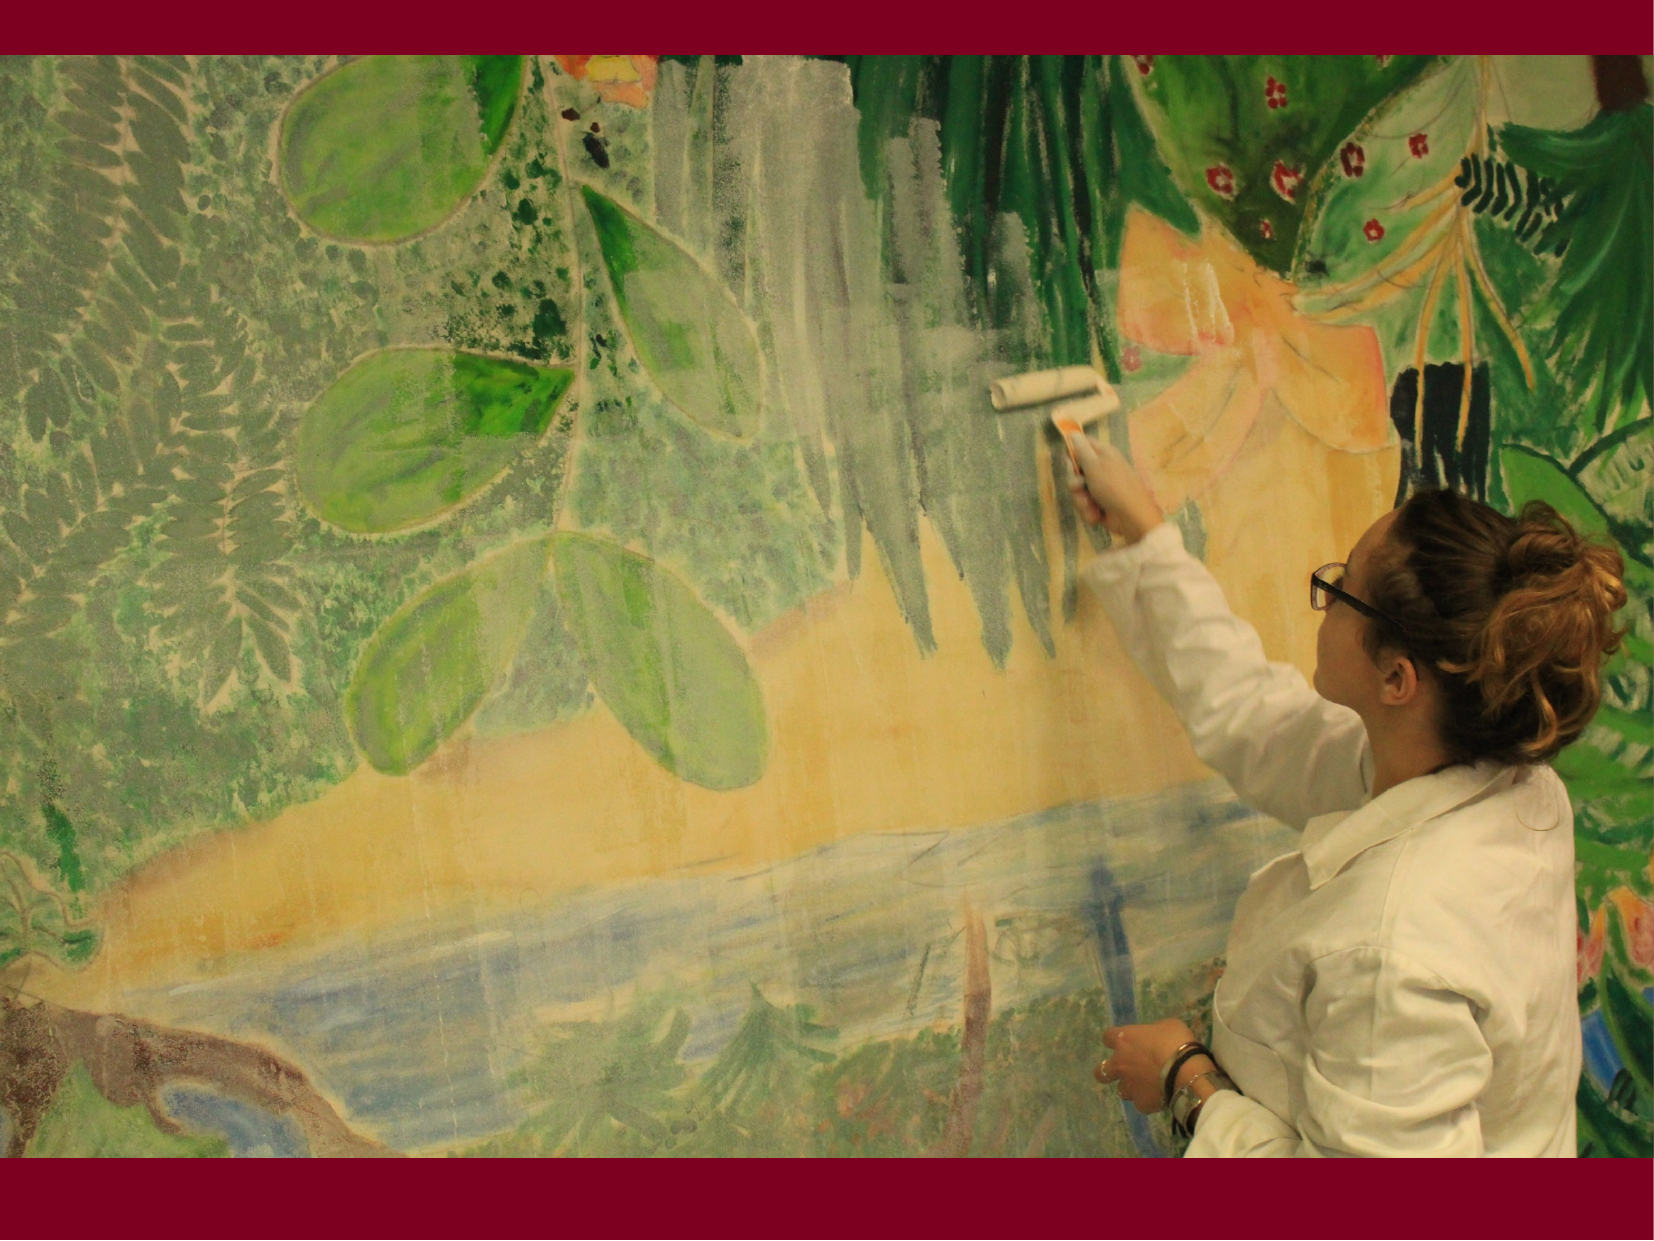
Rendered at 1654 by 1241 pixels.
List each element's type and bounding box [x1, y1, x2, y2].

picture [0, 55, 1654, 1158]
